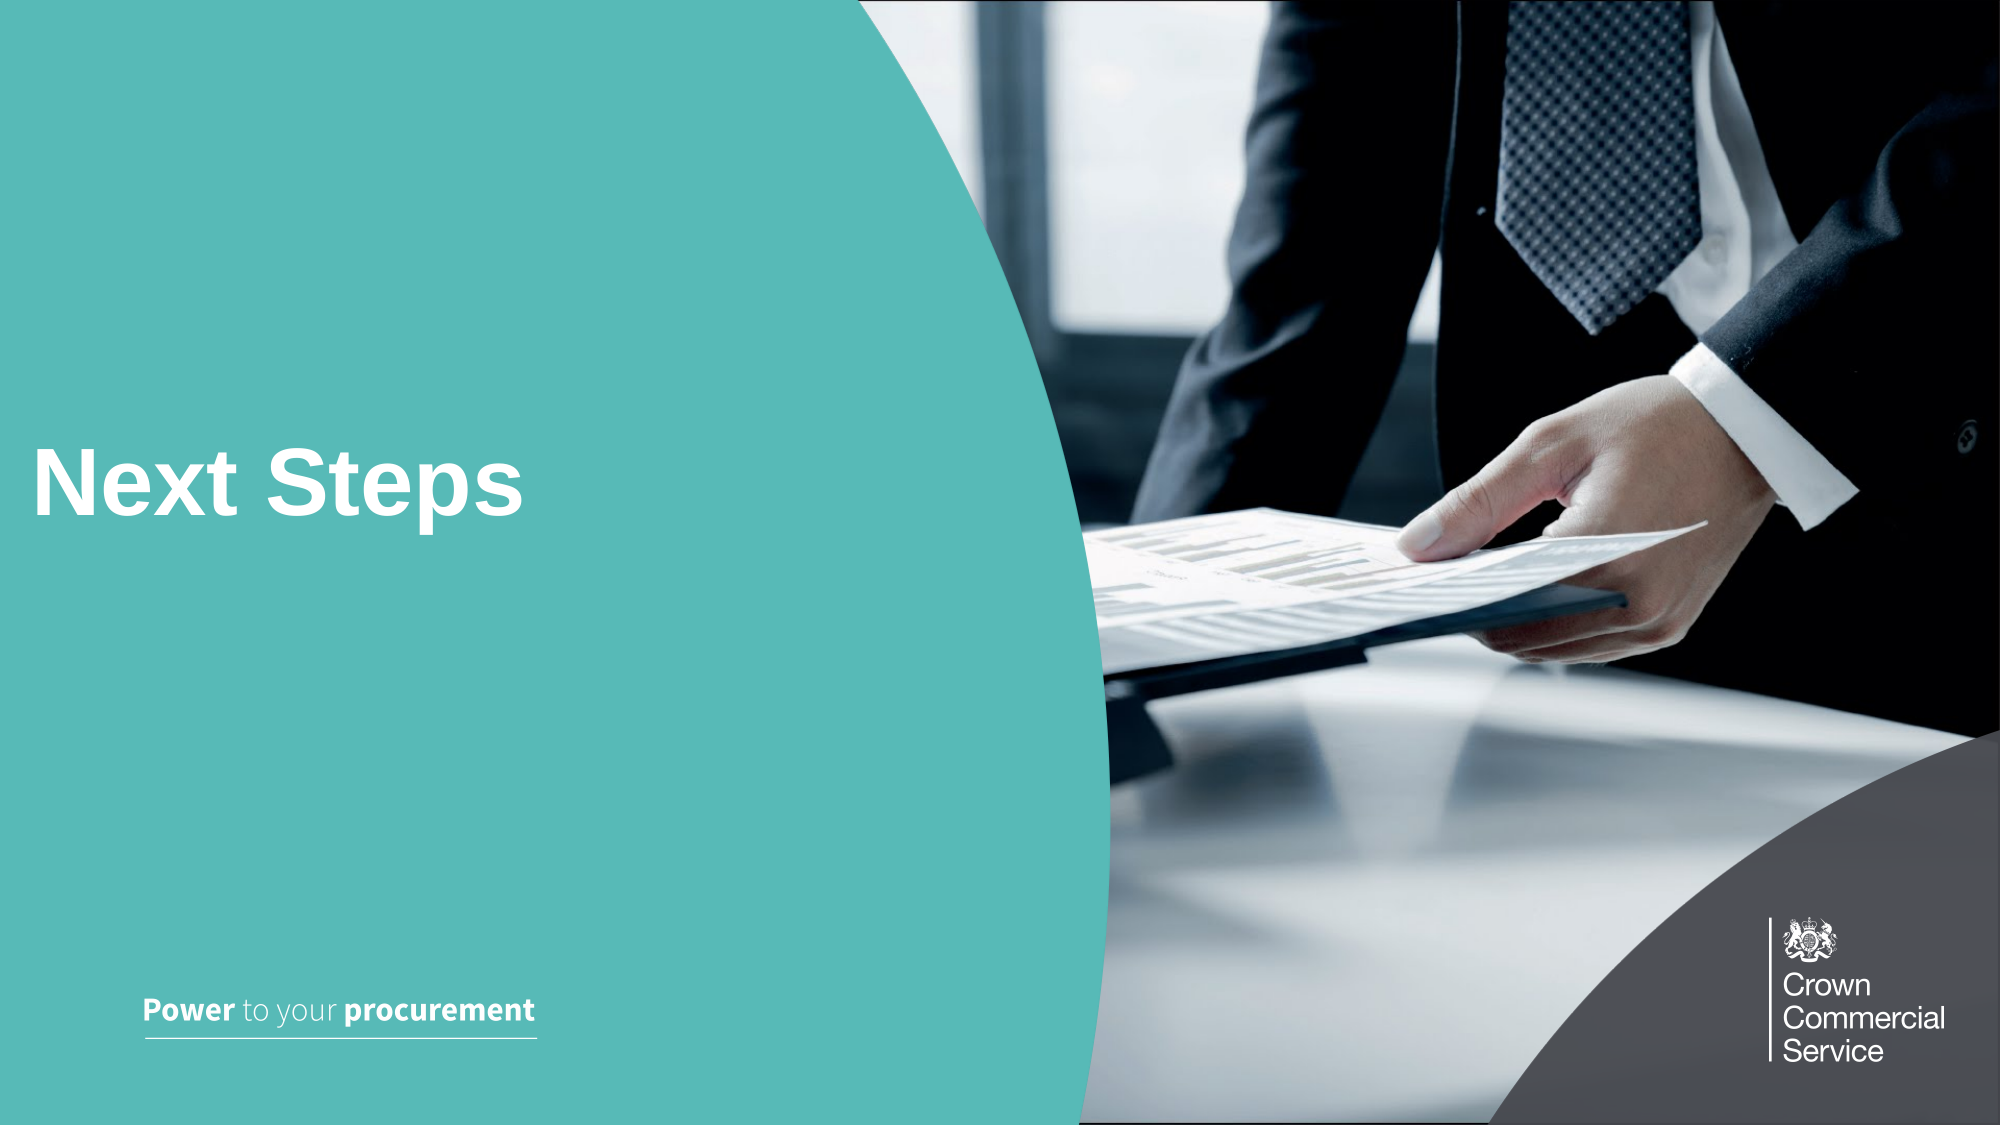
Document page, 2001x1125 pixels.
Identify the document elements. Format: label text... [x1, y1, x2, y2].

picture [0, 0, 2000, 1125]
title Next Steps [31, 418, 1005, 844]
